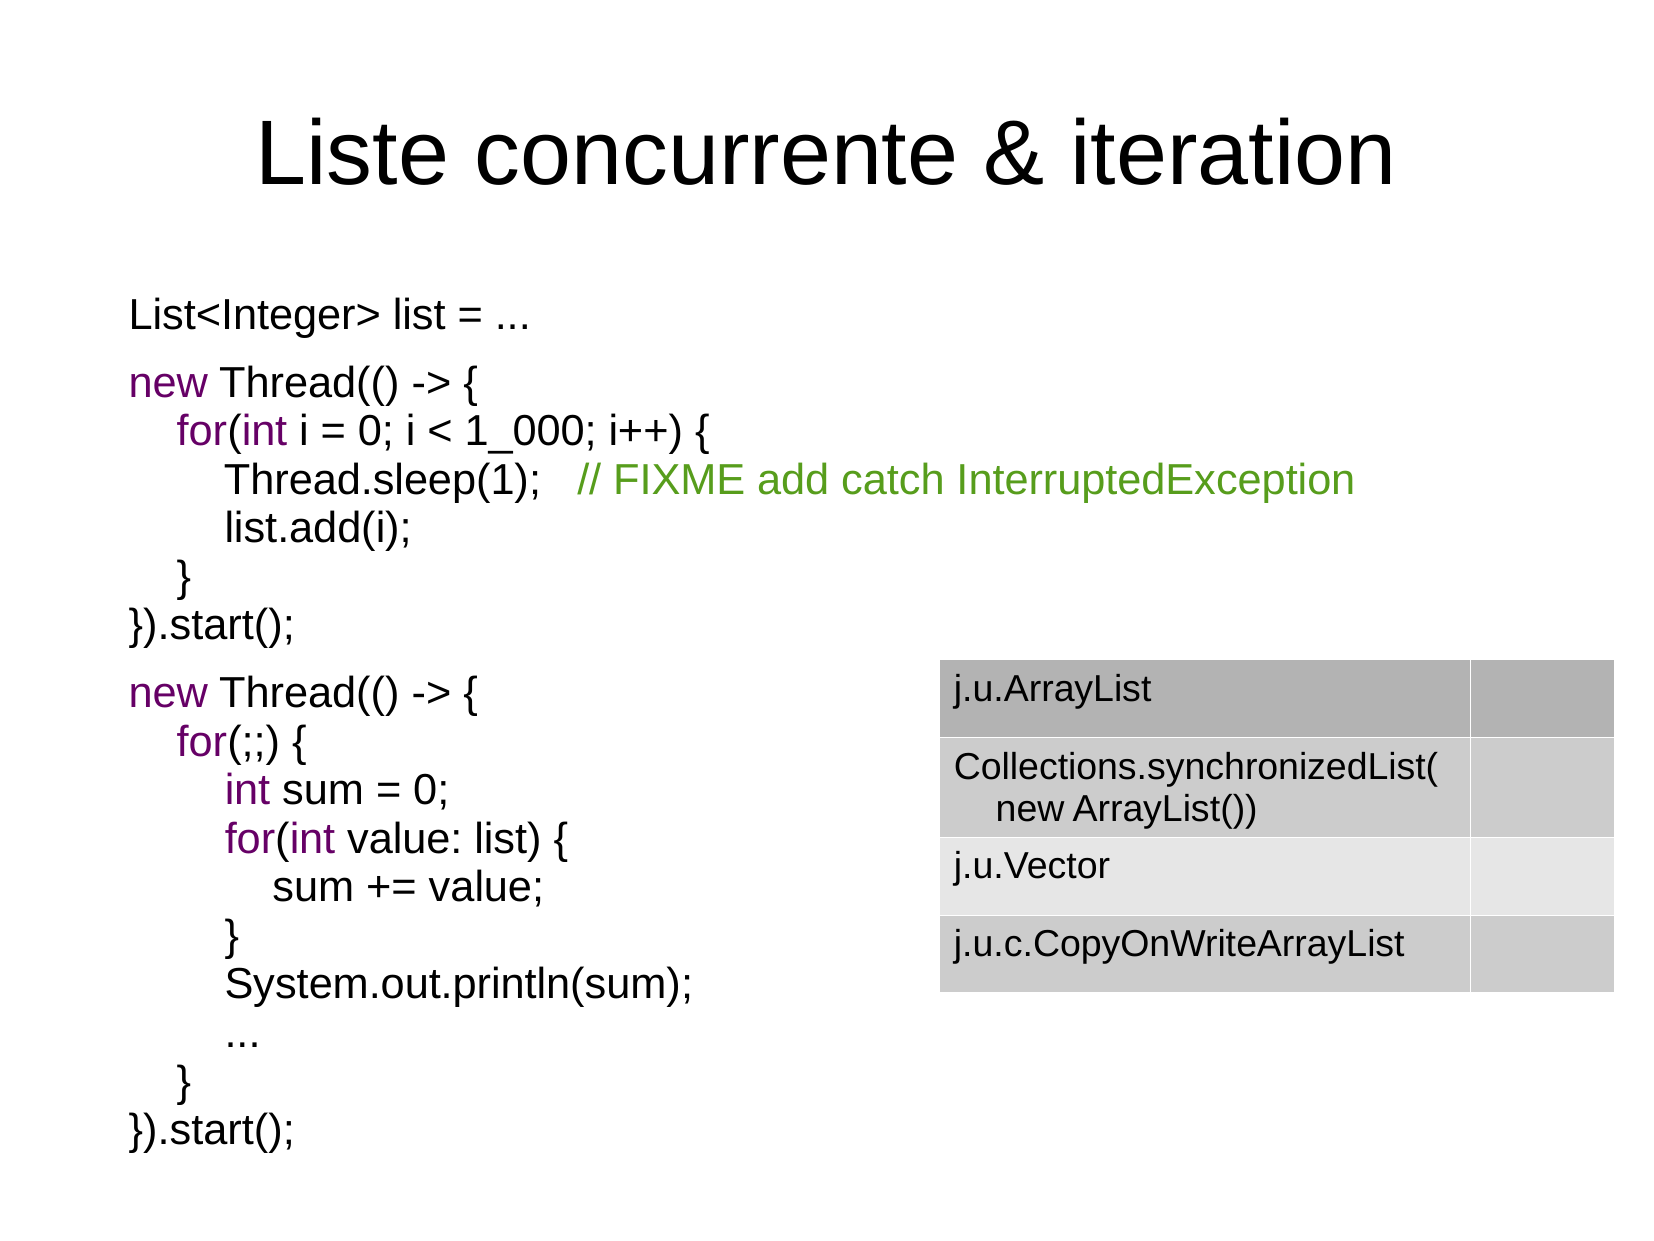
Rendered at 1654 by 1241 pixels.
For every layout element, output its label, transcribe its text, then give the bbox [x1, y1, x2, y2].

table_header j.u.ArrayList [940, 660, 1470, 737]
table_cell [1471, 738, 1614, 837]
table_cell j.u.Vector [940, 838, 1470, 915]
table_header [1471, 660, 1614, 737]
table_cell j.u.c.CopyOnWriteArrayList [940, 916, 1470, 992]
table_cell [1471, 838, 1614, 915]
title Liste concurrente & iteration [82, 49, 1571, 257]
table_cell Collections.synchronizedList( new ArrayList()) [940, 738, 1470, 837]
list List<Integer> list = ... new Thread(() -> { for(int i = 0; i < 1_000; i++) { Thread.sleep(1); // FIXME add catch InterruptedException list.add(i); } }).start(); new Thread(() -> { for(;;) { int sum = 0; for(int value: list) { sum += value; } System.out.println(sum); ... } }).start(); [82, 290, 1571, 1156]
table_cell [1471, 916, 1614, 992]
